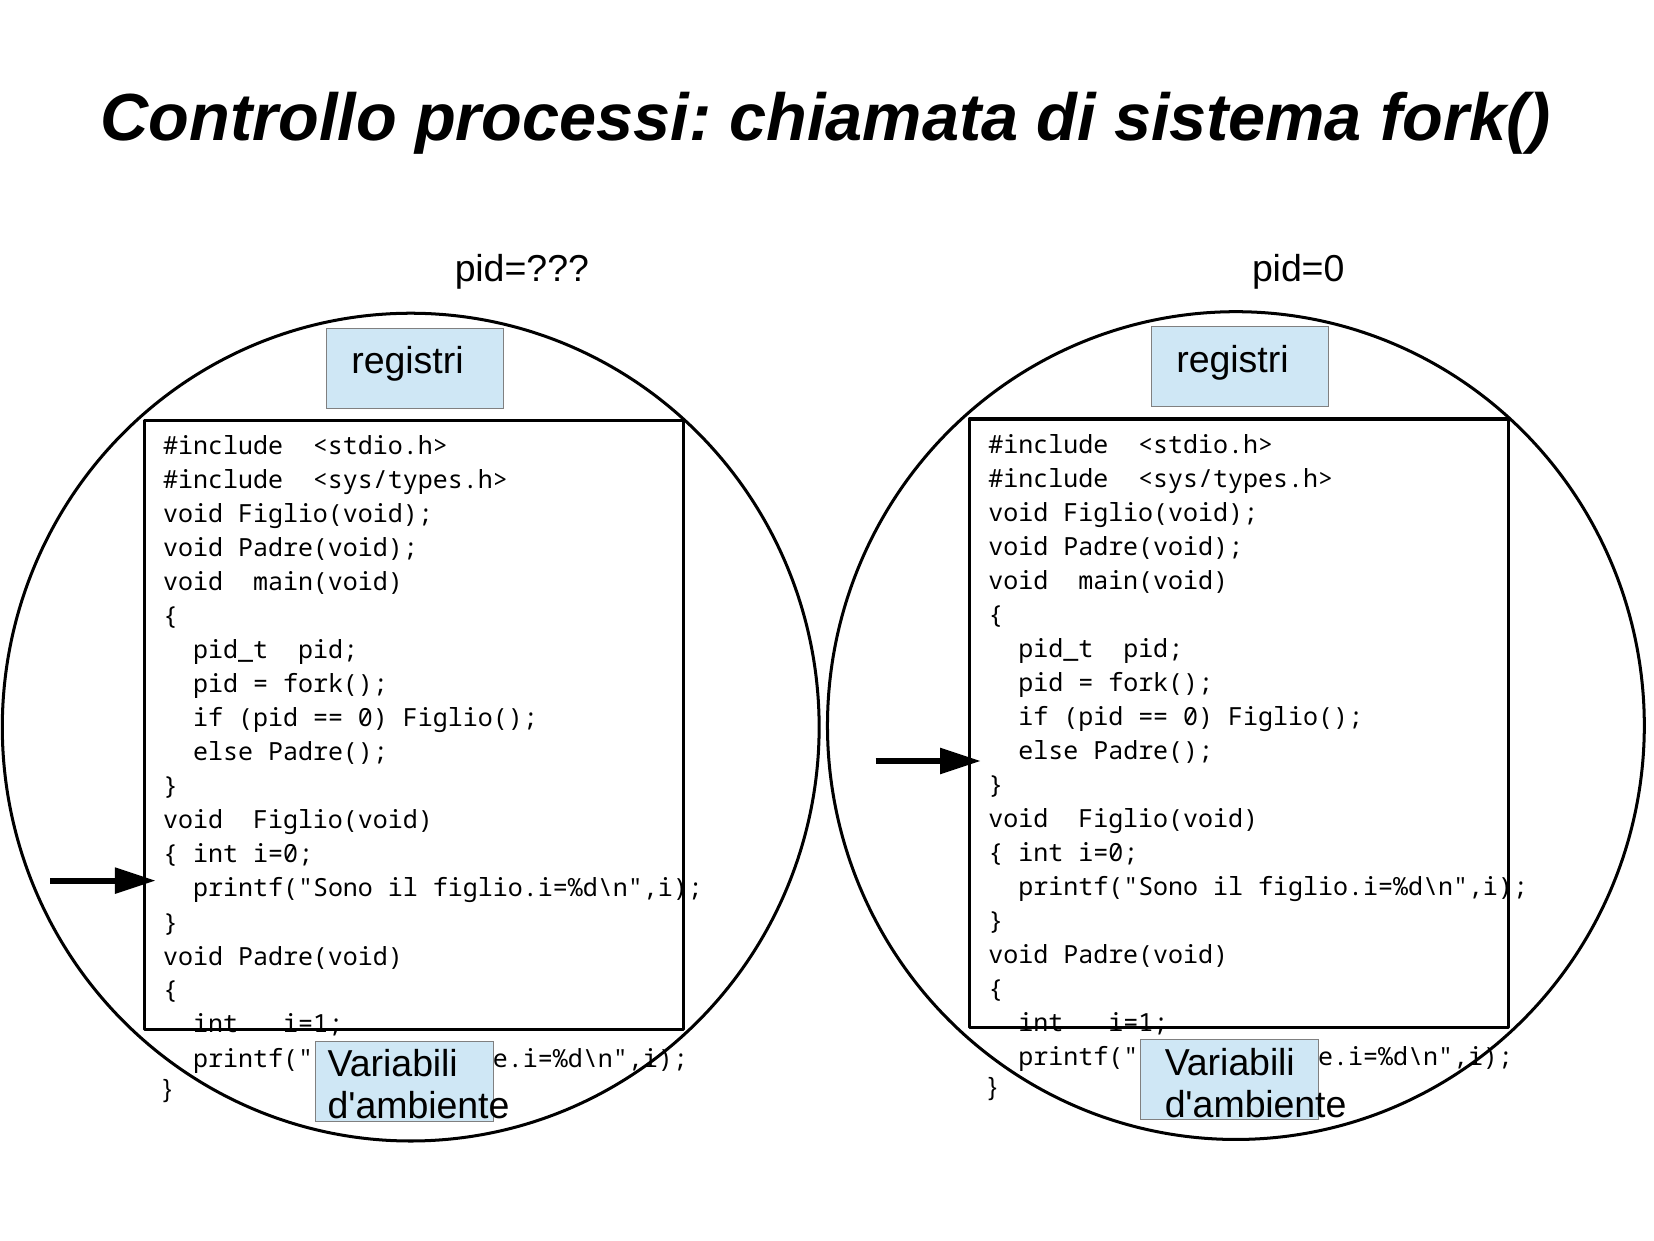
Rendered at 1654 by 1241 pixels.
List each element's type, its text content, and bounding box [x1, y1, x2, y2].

text_box registri [1161, 330, 1392, 388]
text_box #include <stdio.h> #include <sys/types.h> void Figlio(void); void Padre(void); void main(void) { pid_t pid; pid = fork(); if (pid == 0) Figlio(); else Padre(); } void Figlio(void) { int i=0; printf("Sono il figlio.i=%d\n",i); } void Padre(void) { int i=1; printf("Sono il padre.i=%d\n",i); } [148, 422, 682, 1028]
text_box #include <stdio.h> #include <sys/types.h> void Figlio(void); void Padre(void); void main(void) { pid_t pid; pid = fork(); if (pid == 0) Figlio(); else Padre(); } void Figlio(void) { int i=0; printf("Sono il figlio.i=%d\n",i); } void Padre(void) { int i=1; printf("Sono il padre.i=%d\n",i); } [685, 420, 828, 1030]
text_box pid=0 [1237, 240, 1388, 297]
text_box [1151, 326, 1329, 407]
text_box #include <stdio.h> #include <sys/types.h> void Figlio(void); void Padre(void); void main(void) { pid_t pid; pid = fork(); if (pid == 0) Figlio(); else Padre(); } void Figlio(void) { int i=0; printf("Sono il figlio.i=%d\n",i); } void Padre(void) { int i=1; printf("Sono il padre.i=%d\n",i); } [973, 421, 1507, 1026]
text_box #include <stdio.h> #include <sys/types.h> void Figlio(void); void Padre(void); void main(void) { pid_t pid; pid = fork(); if (pid == 0) Figlio(); else Padre(); } void Figlio(void) { int i=0; printf("Sono il figlio.i=%d\n",i); } void Padre(void) { int i=1; printf("Sono il padre.i=%d\n",i); } [1510, 419, 1653, 1028]
text_box Variabili d'ambiente [1149, 1033, 1380, 1133]
text_box pid=??? [440, 240, 771, 297]
text_box Variabili d'ambiente [312, 1035, 543, 1135]
text_box [1140, 1039, 1149, 1120]
text_box registri [336, 332, 567, 389]
title Controllo processi: chiamata di sistema fork() [82, 13, 1571, 222]
text_box [326, 328, 504, 409]
